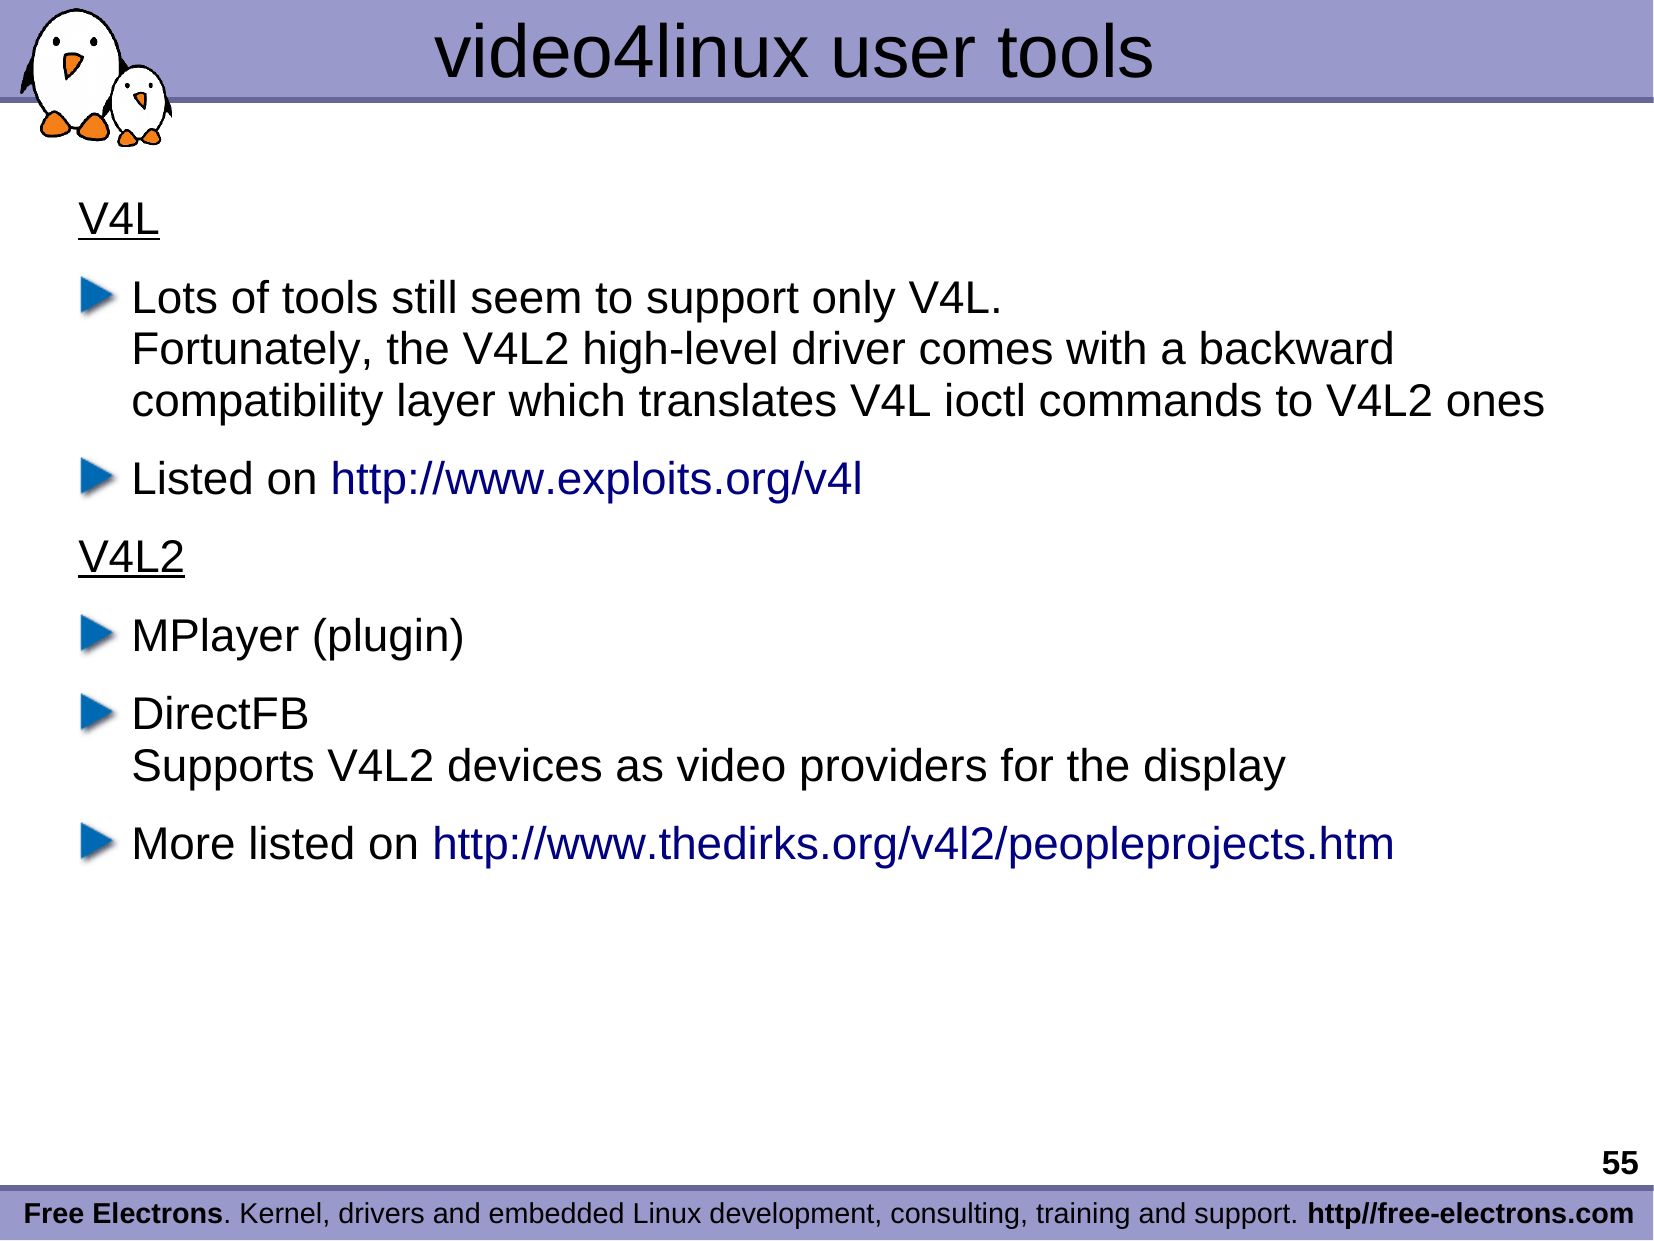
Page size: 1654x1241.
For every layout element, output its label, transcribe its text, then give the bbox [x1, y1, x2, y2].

title video4linux user tools [60, 0, 1551, 103]
picture [20, 8, 172, 147]
list V4L Lots of tools still seem to support only V4L. Fortunately, the V4L2 high-level driver comes with a backward compatibility layer which translates V4L ioctl commands to V4L2 ones Listed on http://www.exploits.org/v4l V4L2 MPlayer (plugin) DirectFB Supports V4L2 devices as video providers for the display More listed on http://www.thedirks.org/v4l2/peopleprojects.htm [60, 193, 1565, 1044]
